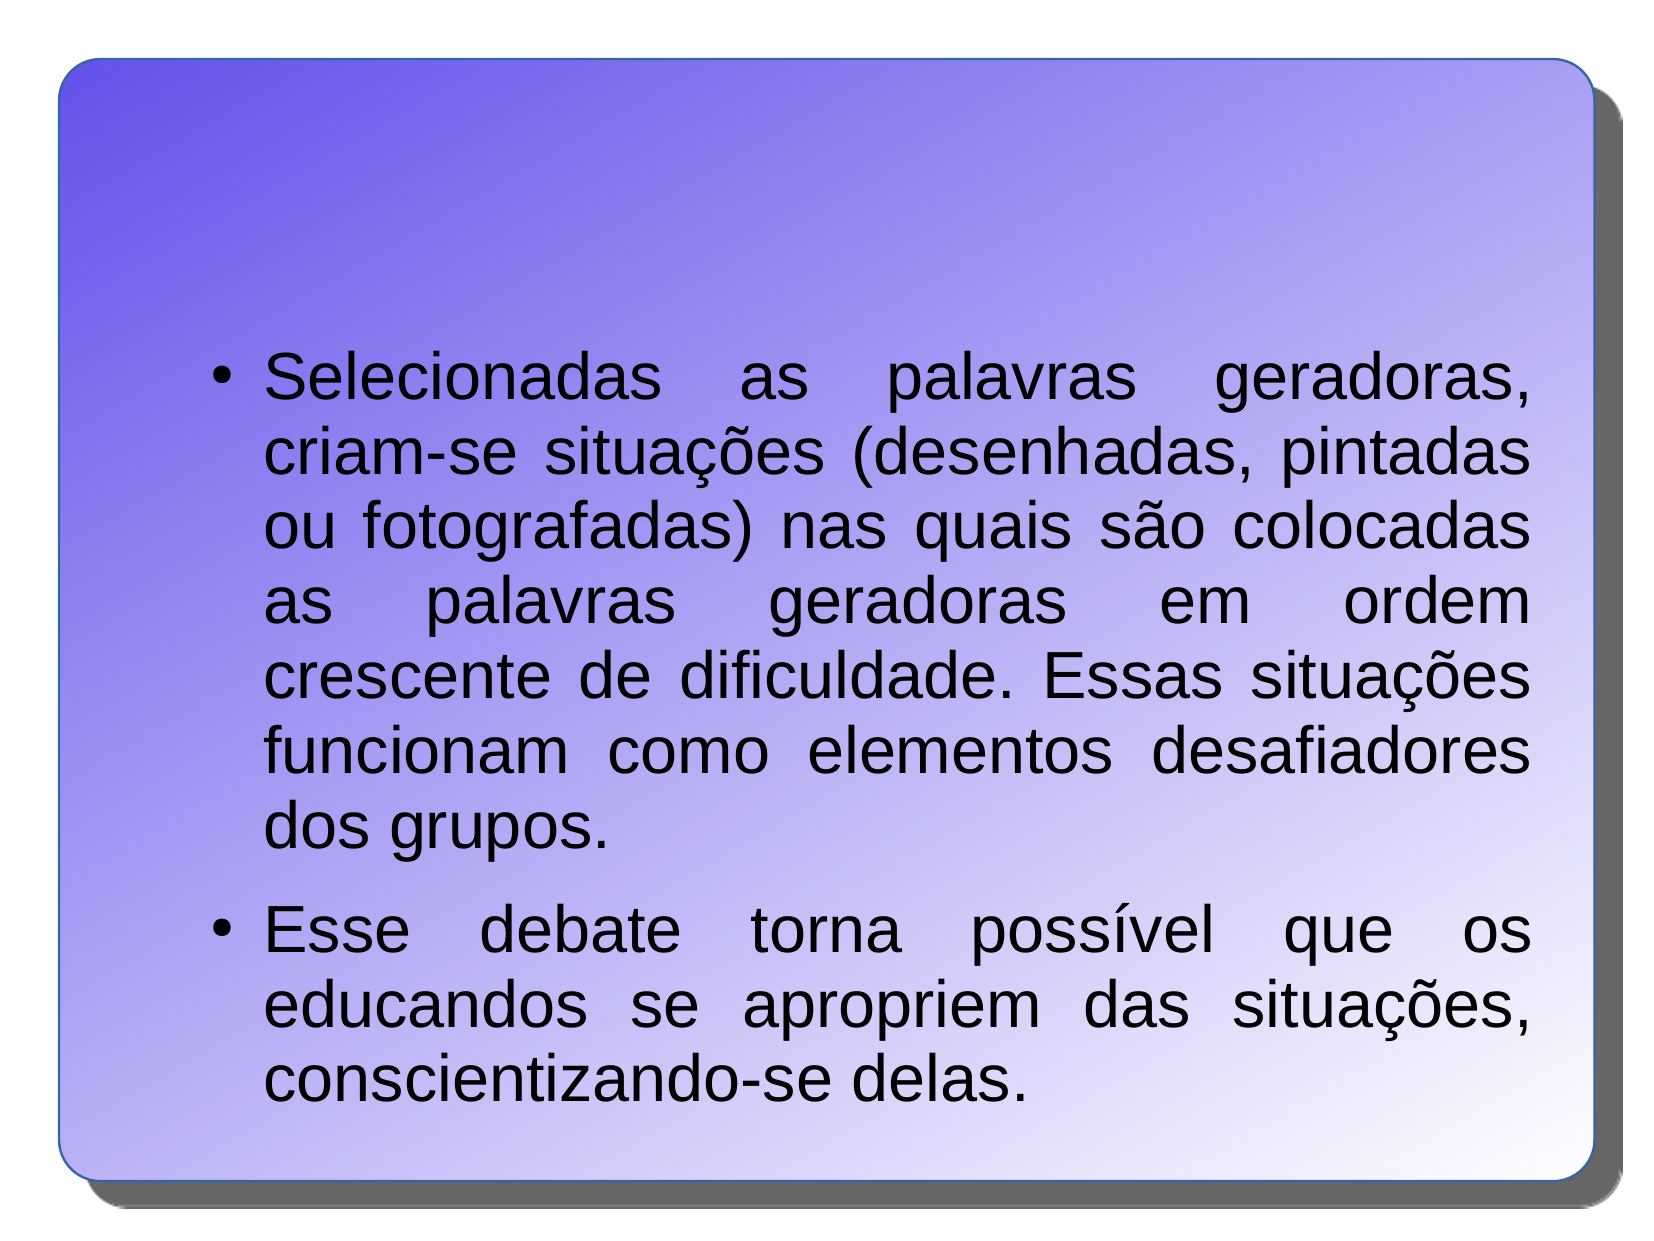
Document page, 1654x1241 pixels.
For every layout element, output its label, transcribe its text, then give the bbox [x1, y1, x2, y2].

list Selecionadas as palavras geradoras, criam-se situações (desenhadas, pintadas ou fotografadas) nas quais são colocadas as palavras geradoras em ordem crescente de dificuldade. Essas situações funcionam como elementos desafiadores dos grupos. Esse debate torna possível que os educandos se apropriem das situações, conscientizando-se delas. [121, 338, 1534, 1127]
